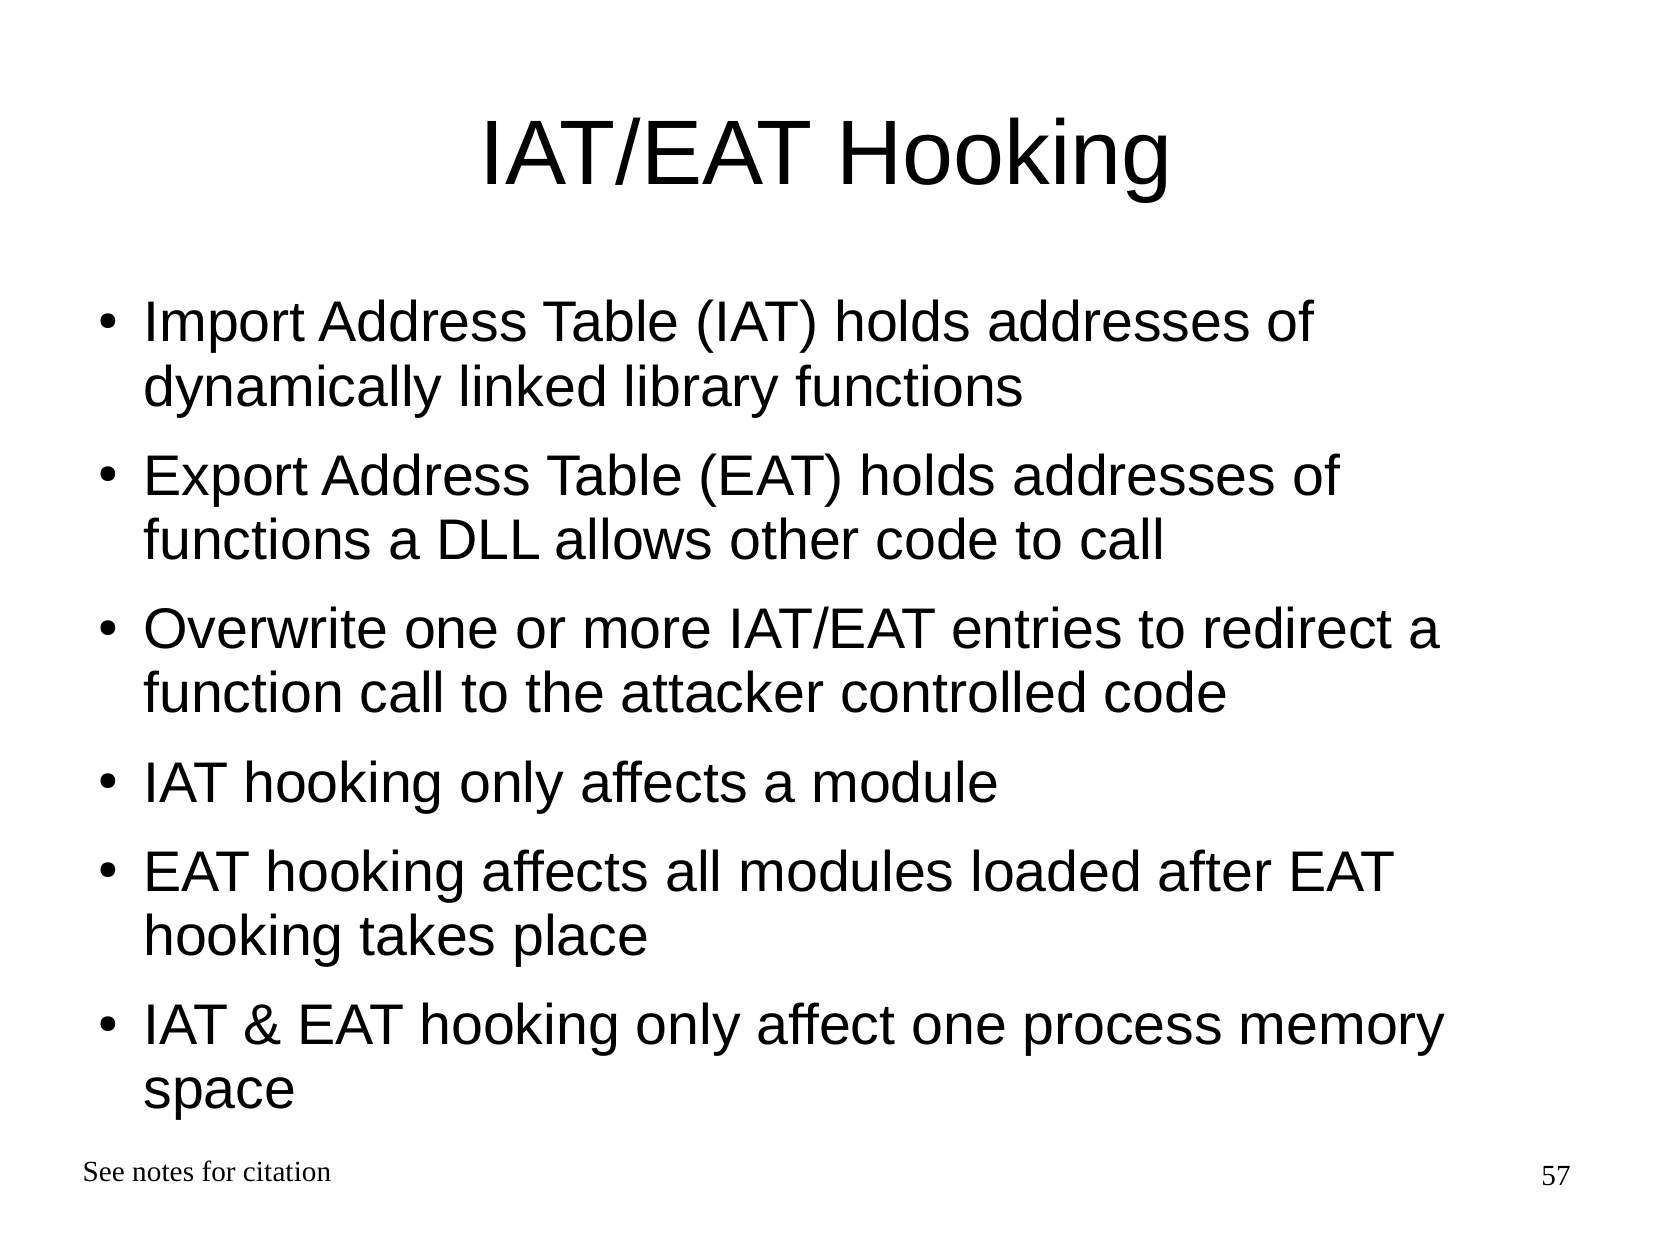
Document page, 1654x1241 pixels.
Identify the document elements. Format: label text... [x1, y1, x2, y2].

list Import Address Table (IAT) holds addresses of dynamically linked library functions Export Address Table (EAT) holds addresses of functions a DLL allows other code to call Overwrite one or more IAT/EAT entries to redirect a function call to the attacker controlled code IAT hooking only affects a module EAT hooking affects all modules loaded after EAT hooking takes place IAT & EAT hooking only affect one process memory space [82, 290, 1576, 1126]
title IAT/EAT Hooking [82, 49, 1571, 257]
